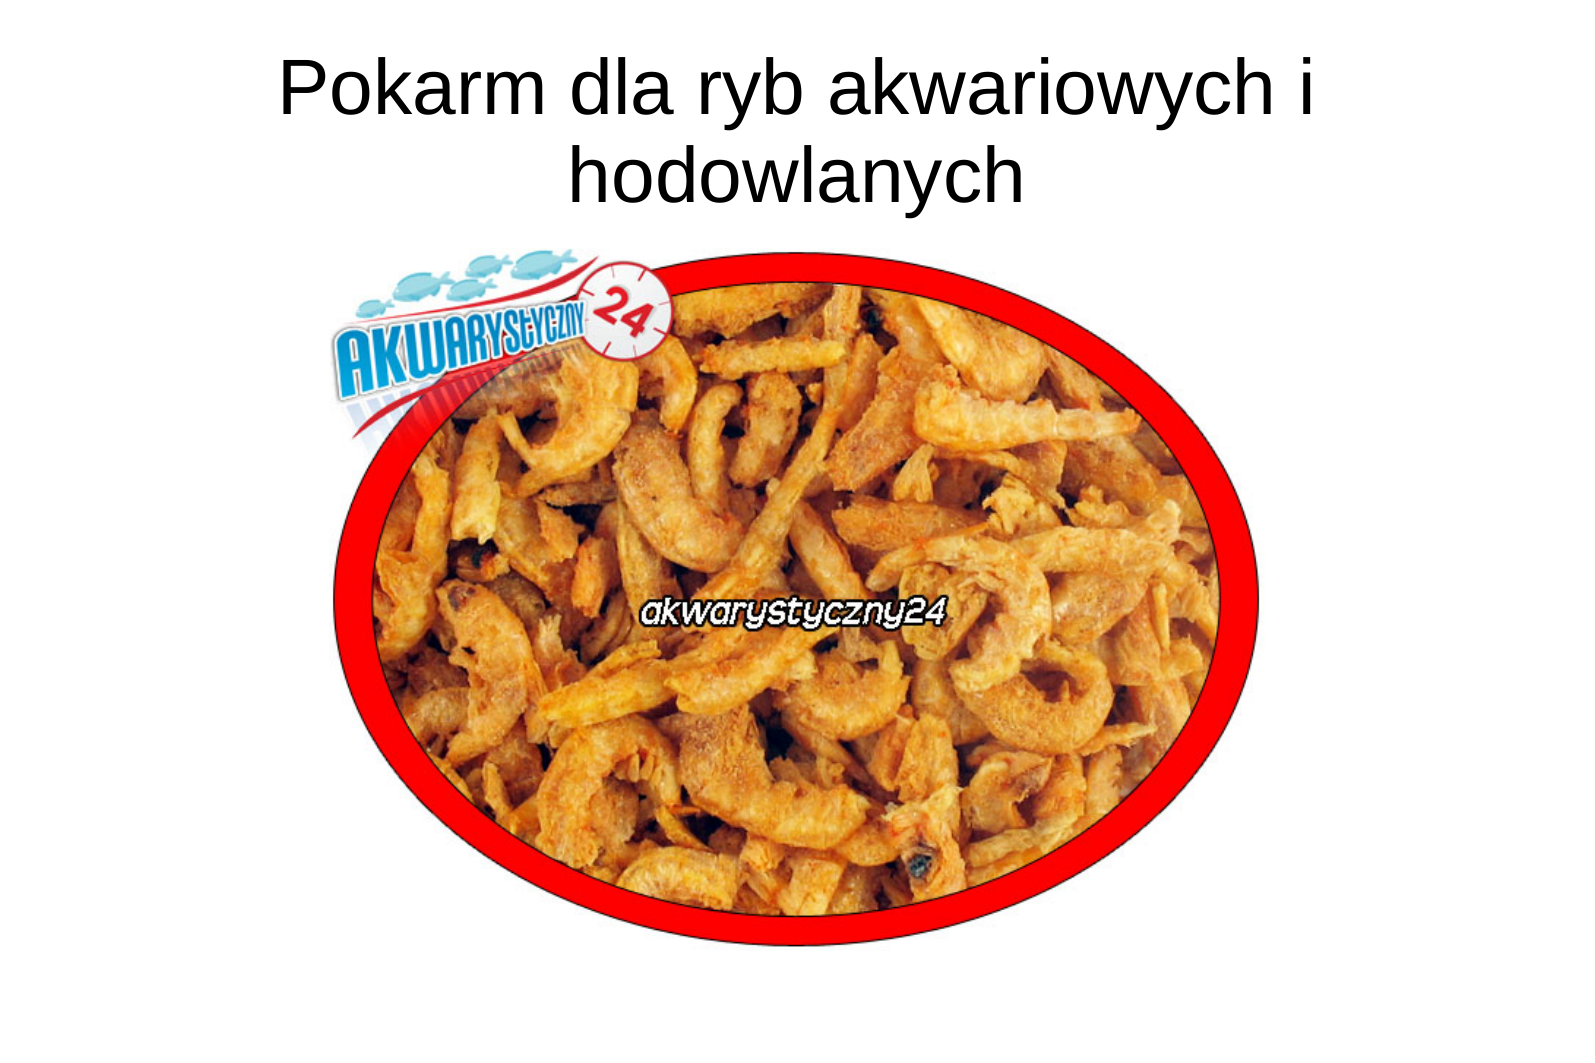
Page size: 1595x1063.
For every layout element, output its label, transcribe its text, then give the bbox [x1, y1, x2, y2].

picture [329, 248, 1265, 951]
title Pokarm dla ryb akwariowych i hodowlanych [79, 42, 1515, 220]
